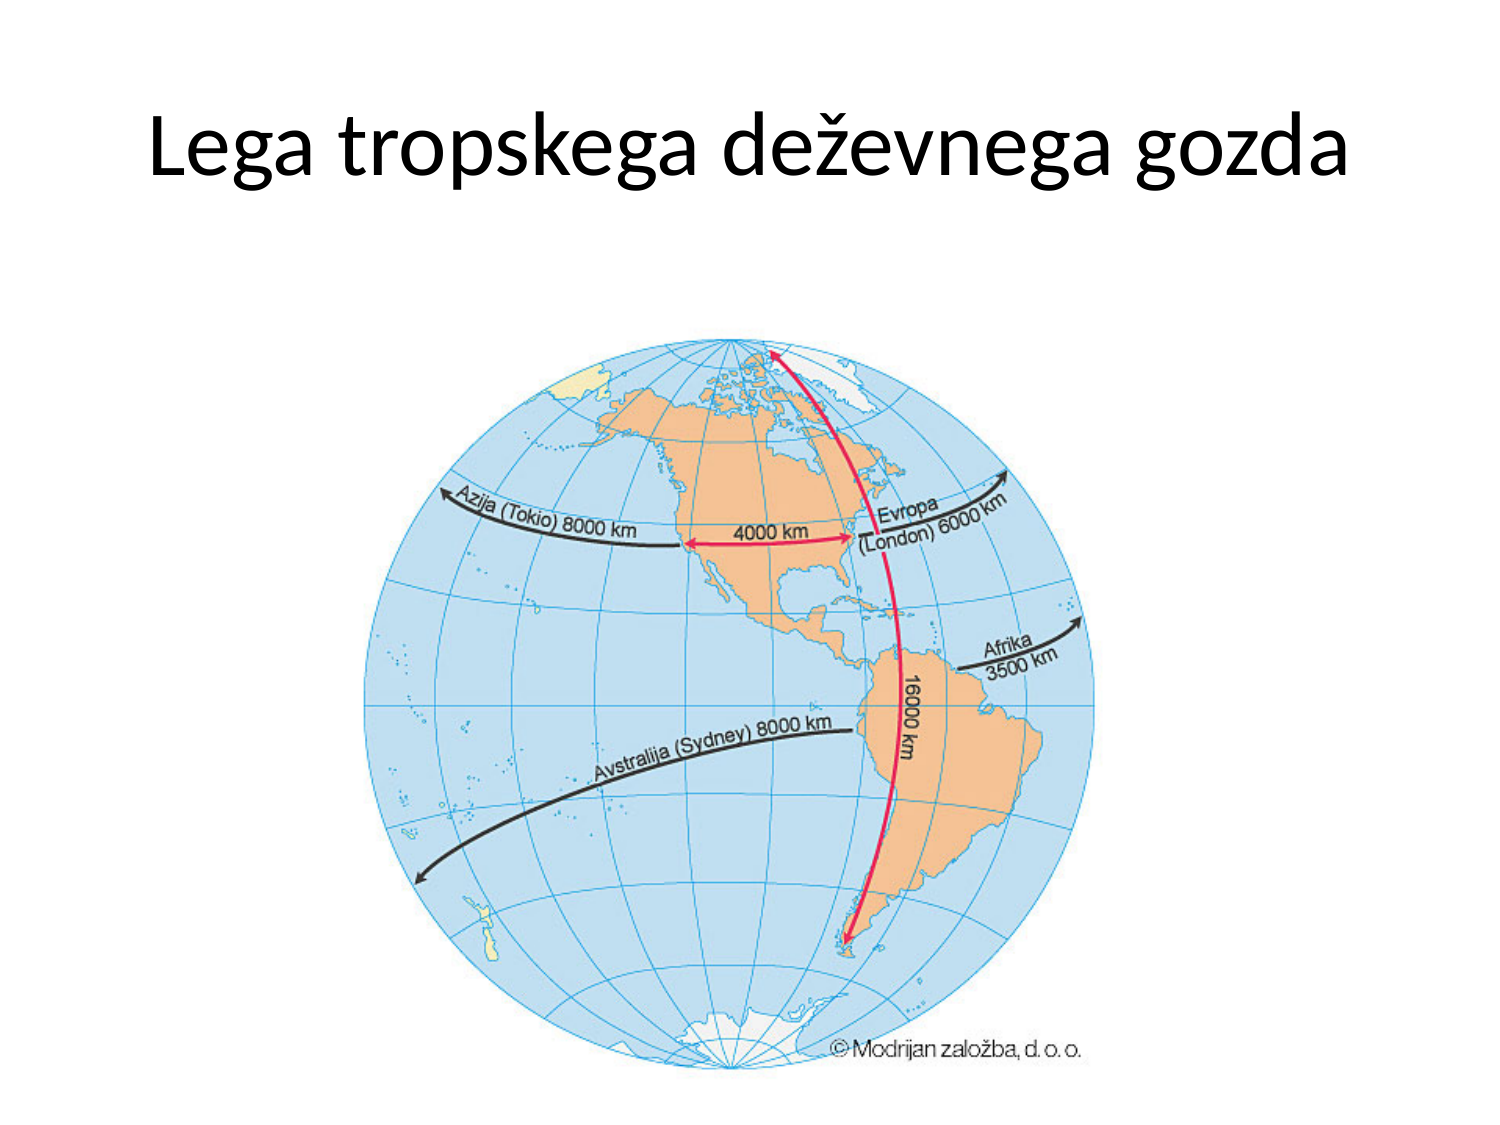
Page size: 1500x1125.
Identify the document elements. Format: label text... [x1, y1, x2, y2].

title Lega tropskega deževnega gozda [75, 45, 1425, 233]
picture [339, 316, 1123, 1090]
